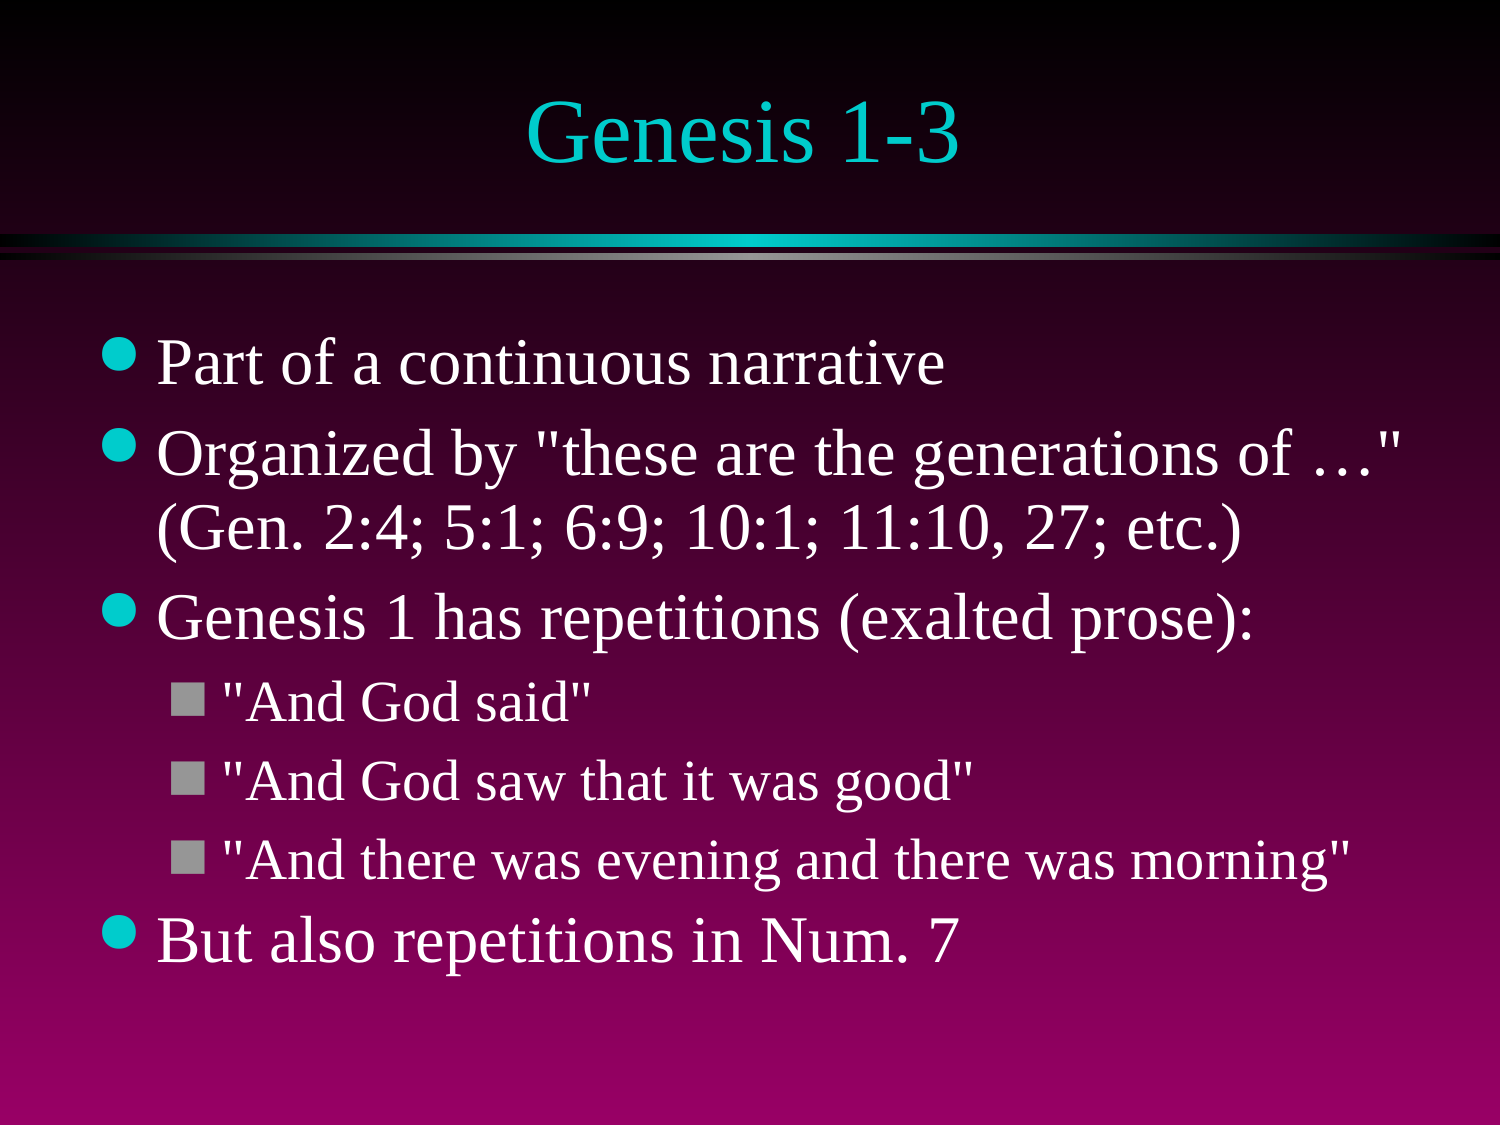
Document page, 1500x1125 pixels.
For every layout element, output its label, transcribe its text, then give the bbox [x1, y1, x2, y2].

list Part of a continuous narrative Organized by "these are the generations of …" (Gen. 2:4; 5:1; 6:9; 10:1; 11:10, 27; etc.) Genesis 1 has repetitions (exalted prose): "And God said" "And God saw that it was good" "And there was evening and there was morning" But also repetitions in Num. 7 [99, 324, 1426, 978]
title Genesis 1-3 [99, 37, 1388, 225]
